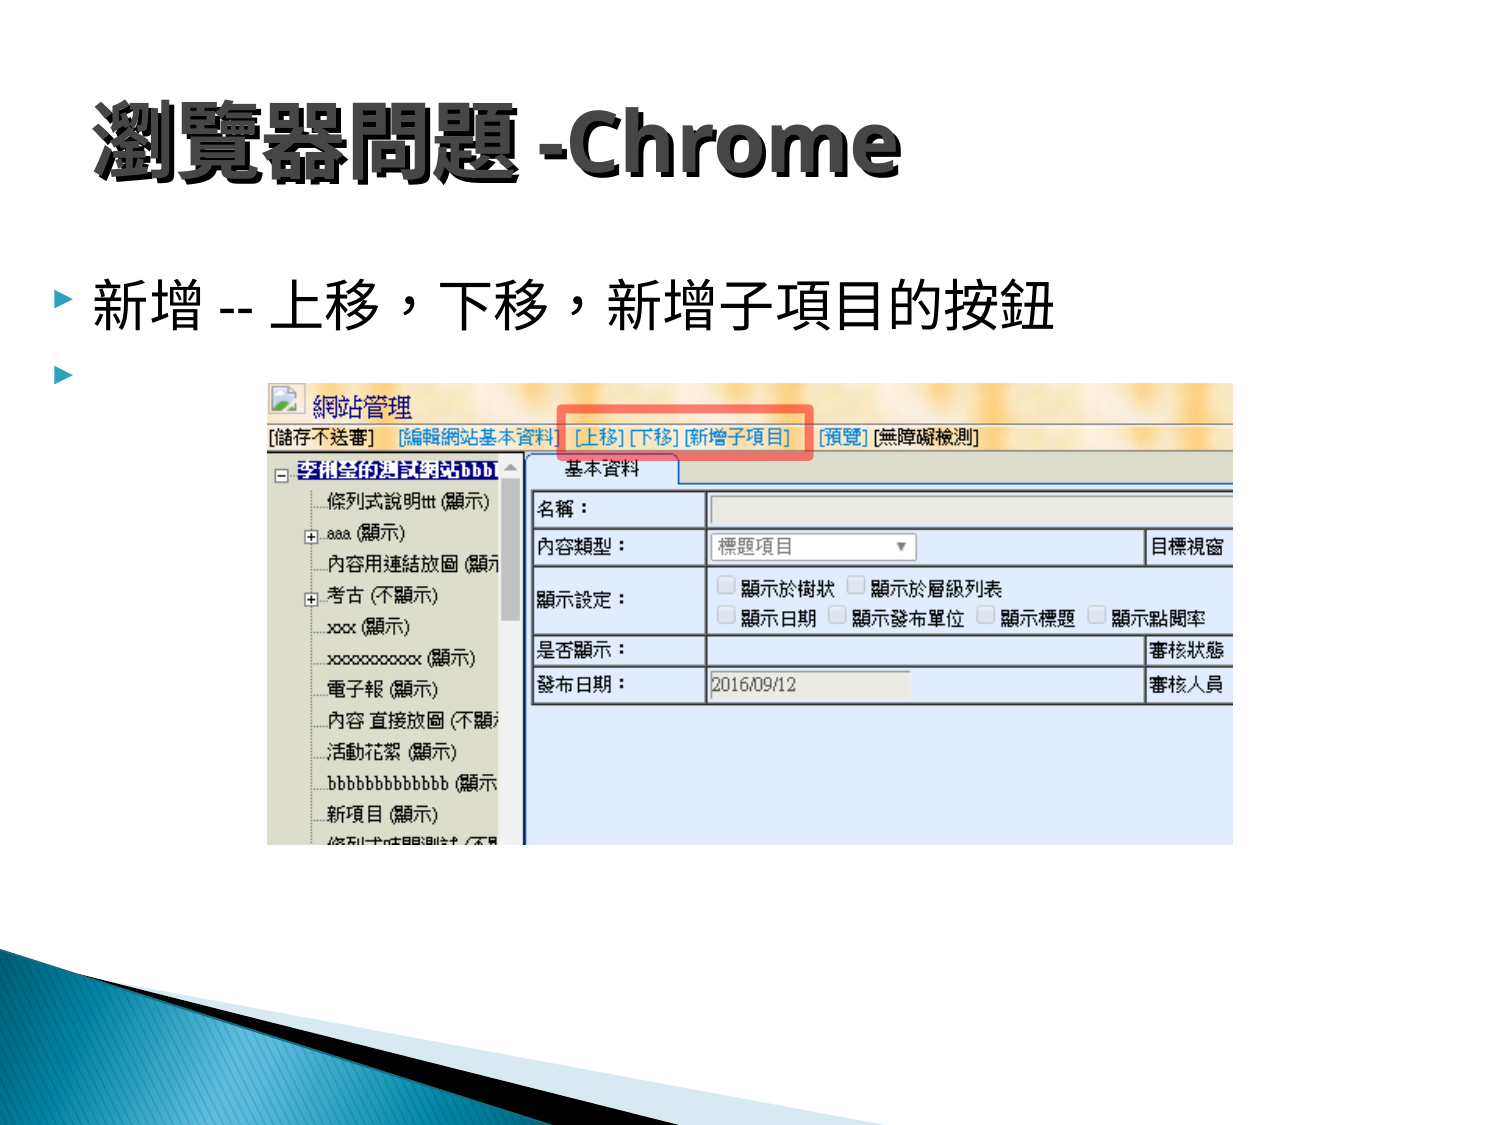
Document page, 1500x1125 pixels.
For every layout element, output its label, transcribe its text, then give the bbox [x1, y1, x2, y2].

text_box [561, 409, 809, 456]
title 瀏覽器問題-Chrome [75, 45, 1426, 233]
list 新增--上移，下移，新增子項目的按鈕 [0, 262, 1253, 1005]
